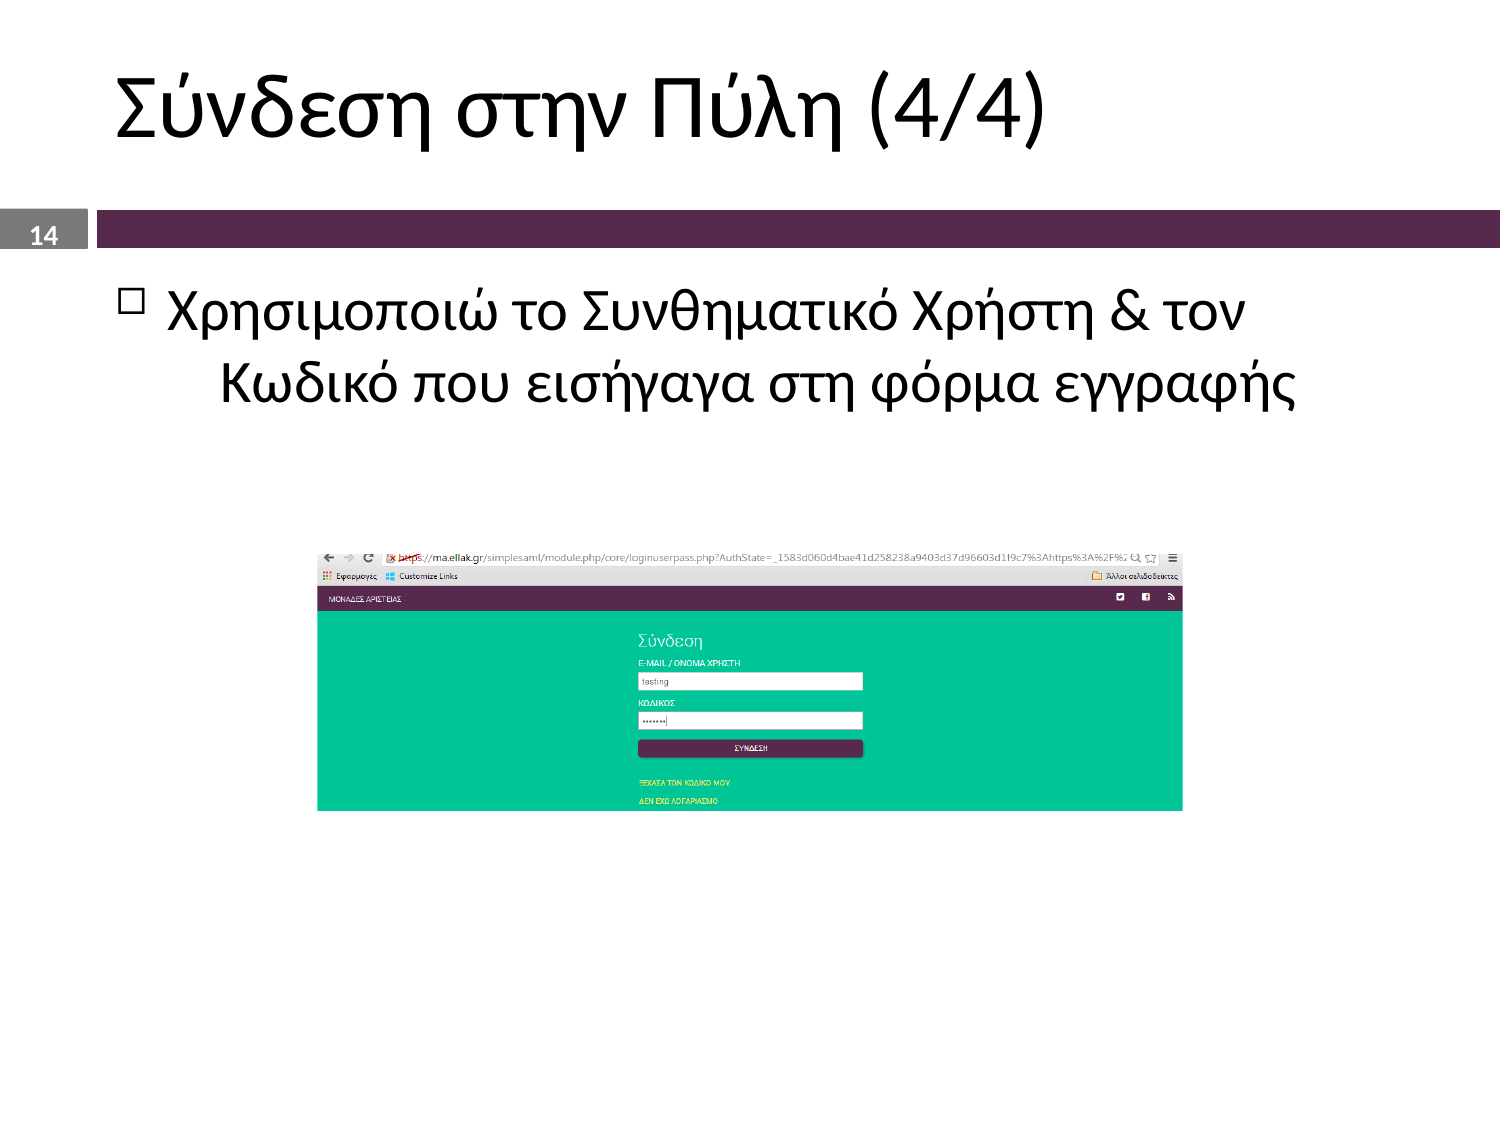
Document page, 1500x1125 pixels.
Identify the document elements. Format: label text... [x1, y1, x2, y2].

title Σύνδεση στην Πύλη (4/4) [100, 19, 1438, 182]
list Χρησιμοποιώ το Συνθηματικό Χρήστη & τον Κωδικό που εισήγαγα στη φόρμα εγγραφής [100, 262, 1438, 1000]
text_box [0, 208, 88, 249]
picture [317, 554, 1183, 811]
